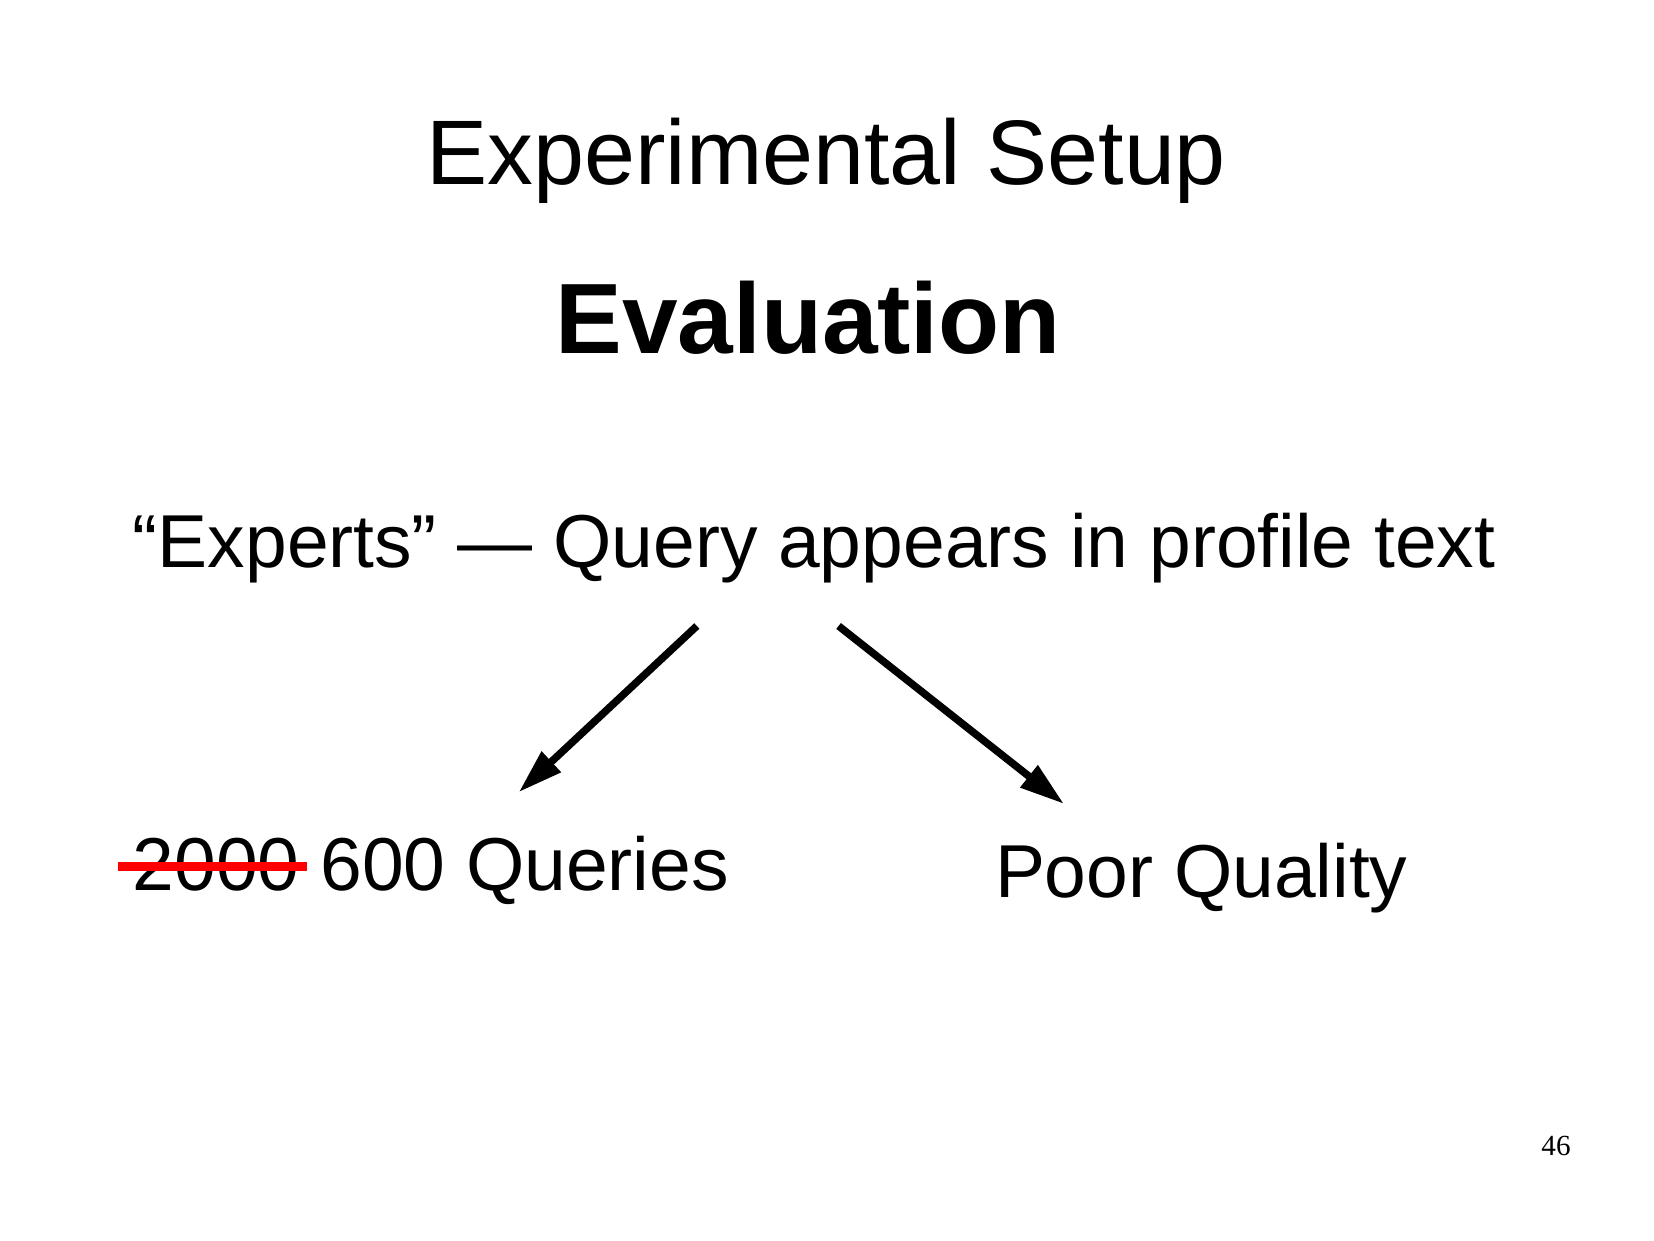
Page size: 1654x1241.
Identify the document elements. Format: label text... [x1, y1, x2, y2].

text_box “Experts” — Query appears in profile text [118, 491, 1511, 591]
title Experimental Setup [82, 49, 1571, 257]
text_box Evaluation [541, 255, 1111, 383]
text_box 2000 600 Queries [117, 814, 745, 914]
text_box Poor Quality [980, 822, 1423, 922]
